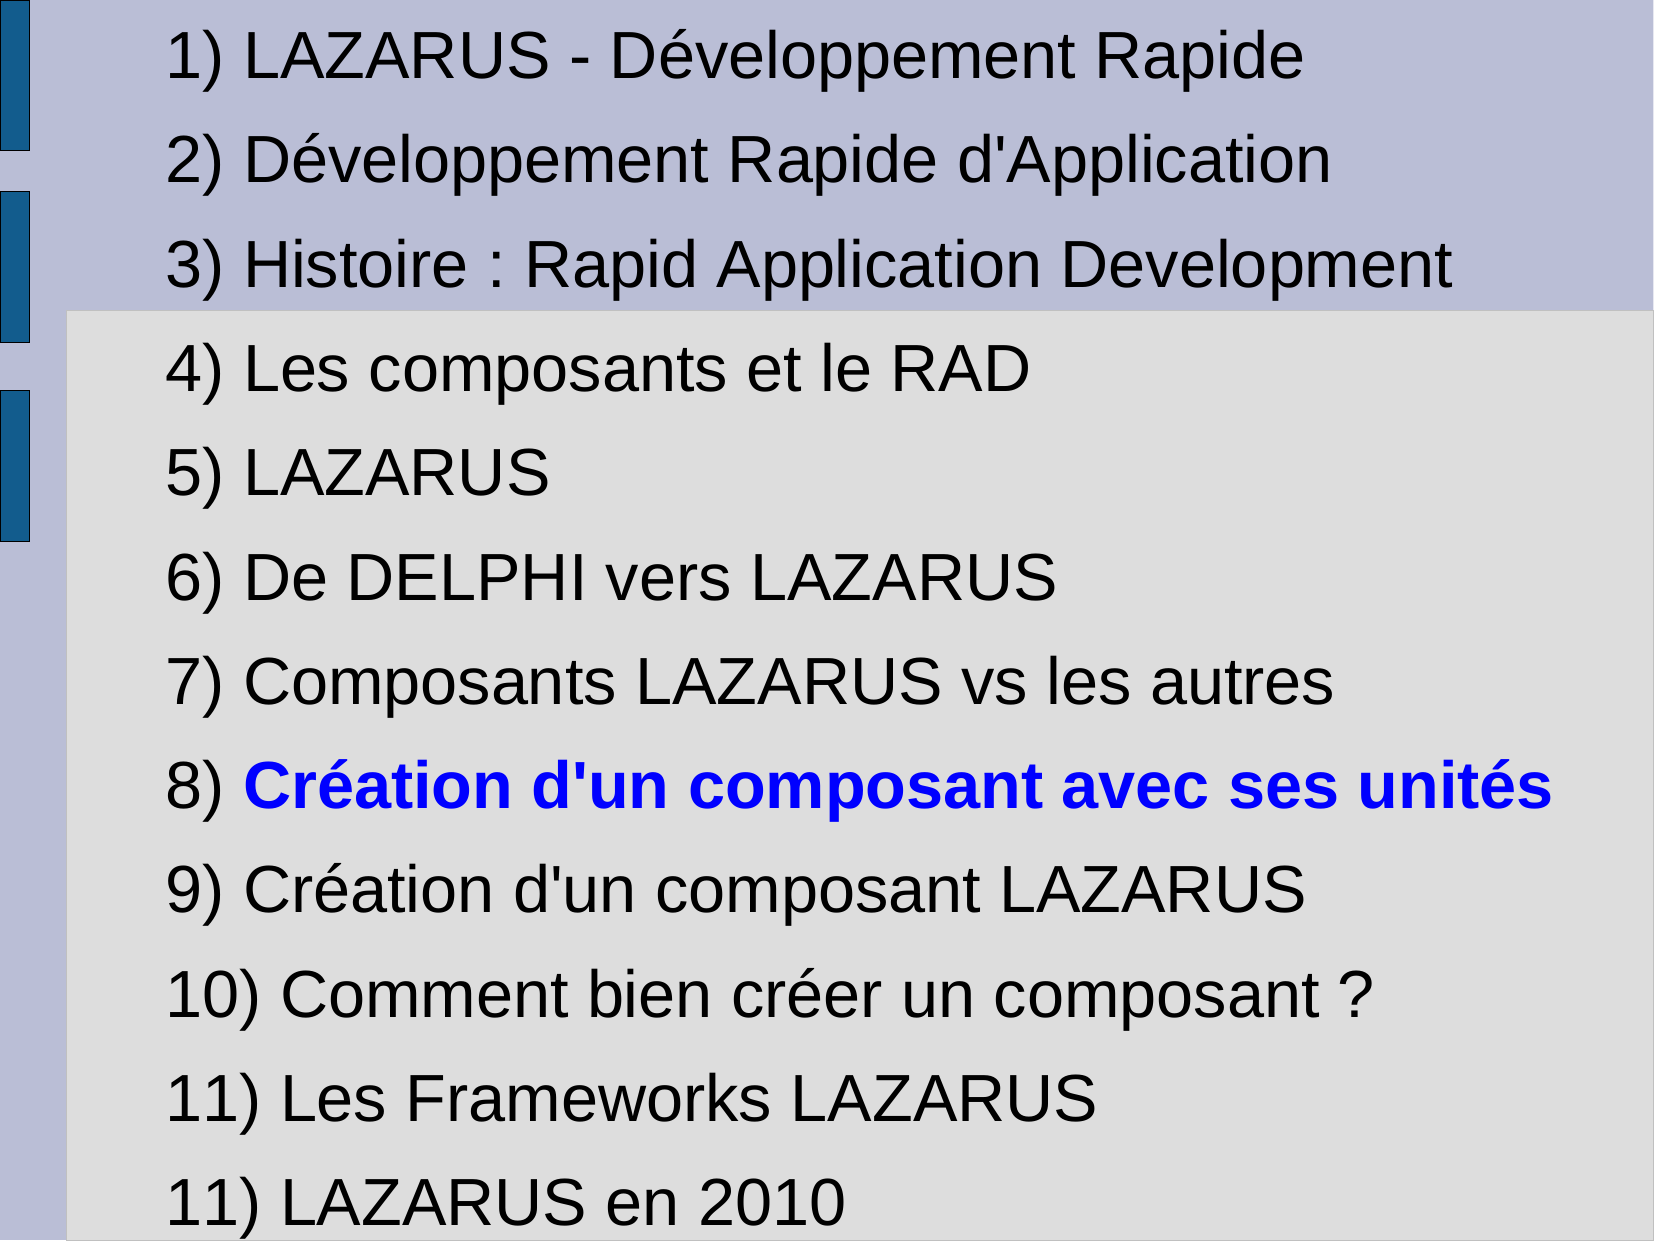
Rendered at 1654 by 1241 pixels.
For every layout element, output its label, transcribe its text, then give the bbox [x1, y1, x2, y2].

list 1) LAZARUS - Développement Rapide 2) Développement Rapide d'Application 3) Histoire : Rapid Application Development 4) Les composants et le RAD 5) LAZARUS 6) De DELPHI vers LAZARUS 7) Composants LAZARUS vs les autres 8) Création d'un composant avec ses unités 9) Création d'un composant LAZARUS 10) Comment bien créer un composant ? 11) Les Frameworks LAZARUS 11) LAZARUS en 2010 [147, 18, 1560, 1241]
